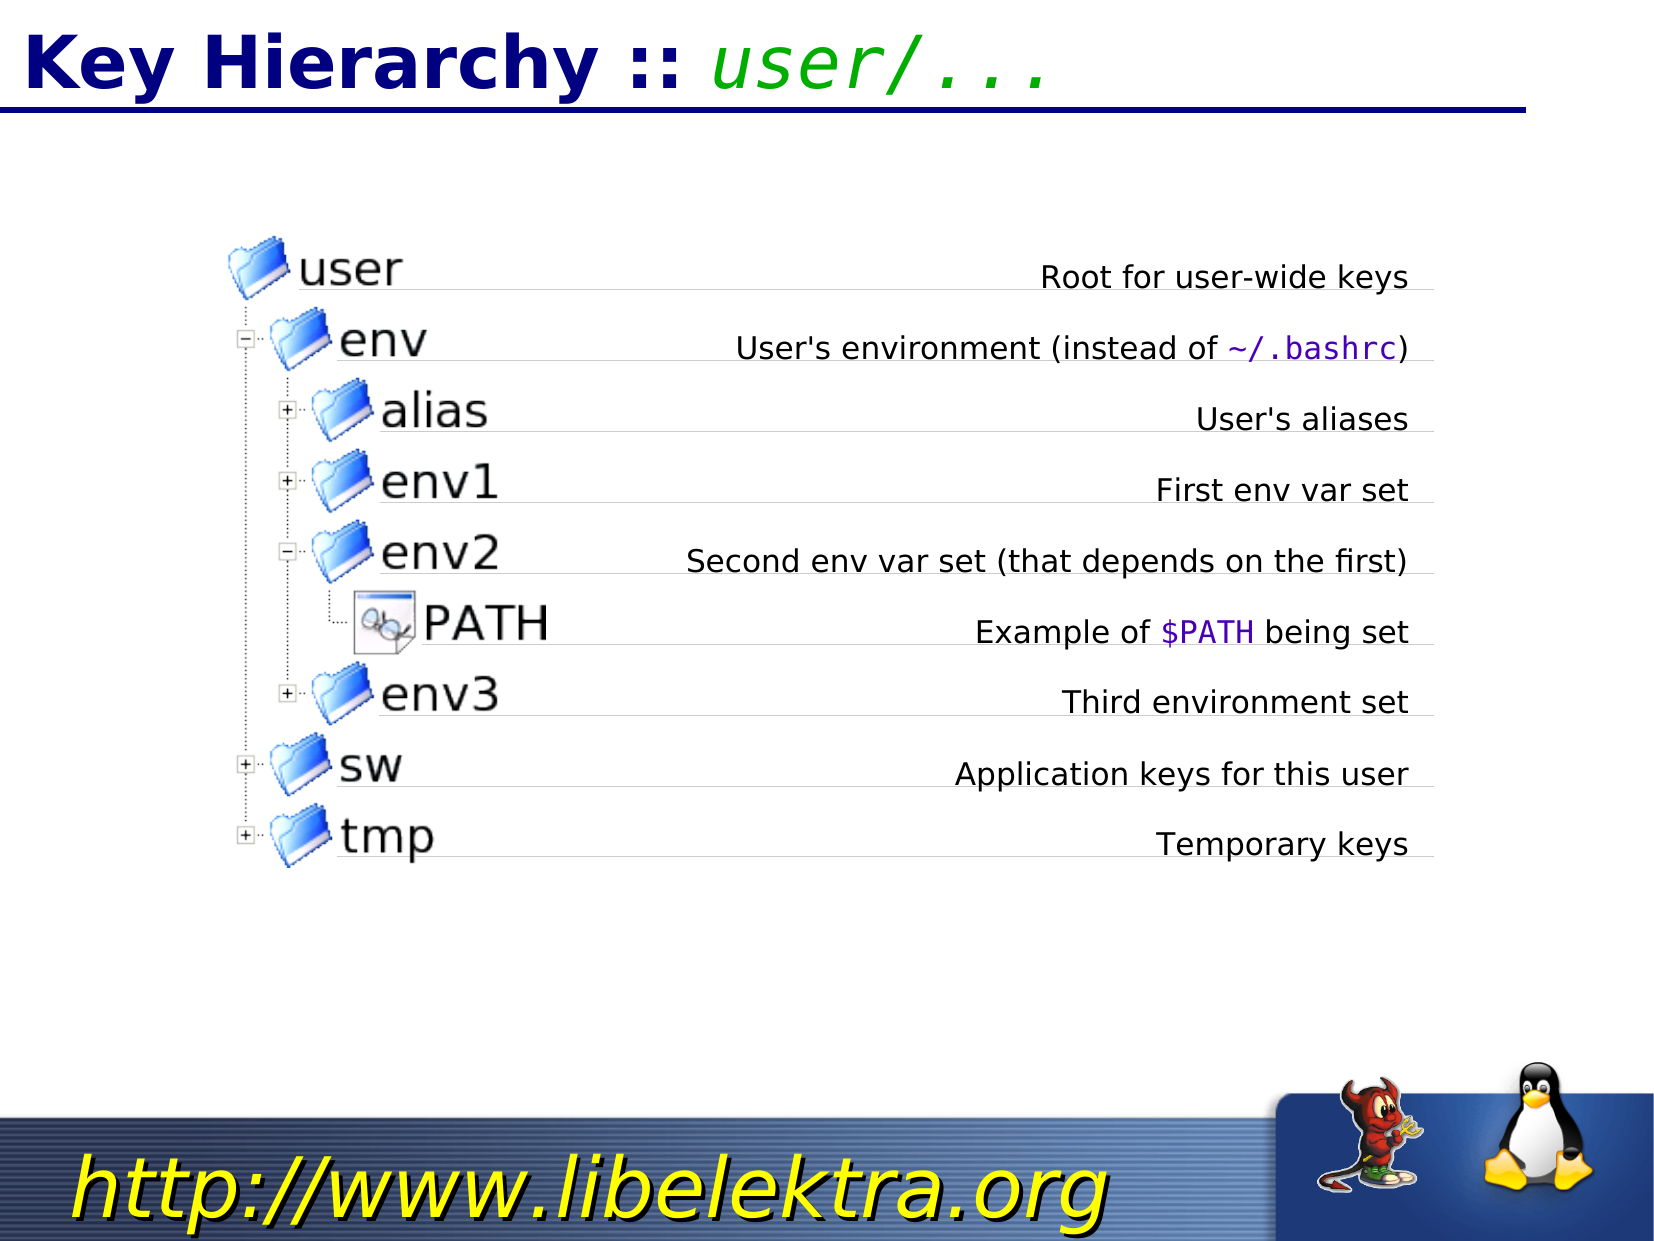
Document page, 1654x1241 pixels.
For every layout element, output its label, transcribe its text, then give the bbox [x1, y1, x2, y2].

text_box Temporary keys [1156, 825, 1410, 864]
text_box Application keys for this user [953, 754, 1410, 793]
text_box User's aliases [1195, 399, 1410, 438]
text_box Second env var set (that depends on the first) [685, 541, 1410, 580]
text_box Example of $PATH being set [974, 612, 1410, 651]
text_box User's environment (instead of ~/.bashrc) [735, 329, 1410, 367]
text_box Root for user-wide keys [1038, 258, 1410, 296]
text_box First env var set [1155, 470, 1410, 509]
picture [0, 1061, 1654, 1241]
picture [214, 230, 546, 868]
text_box Key Hierarchy :: user/... [22, 14, 1611, 111]
text_box Third environment set [1061, 683, 1410, 722]
